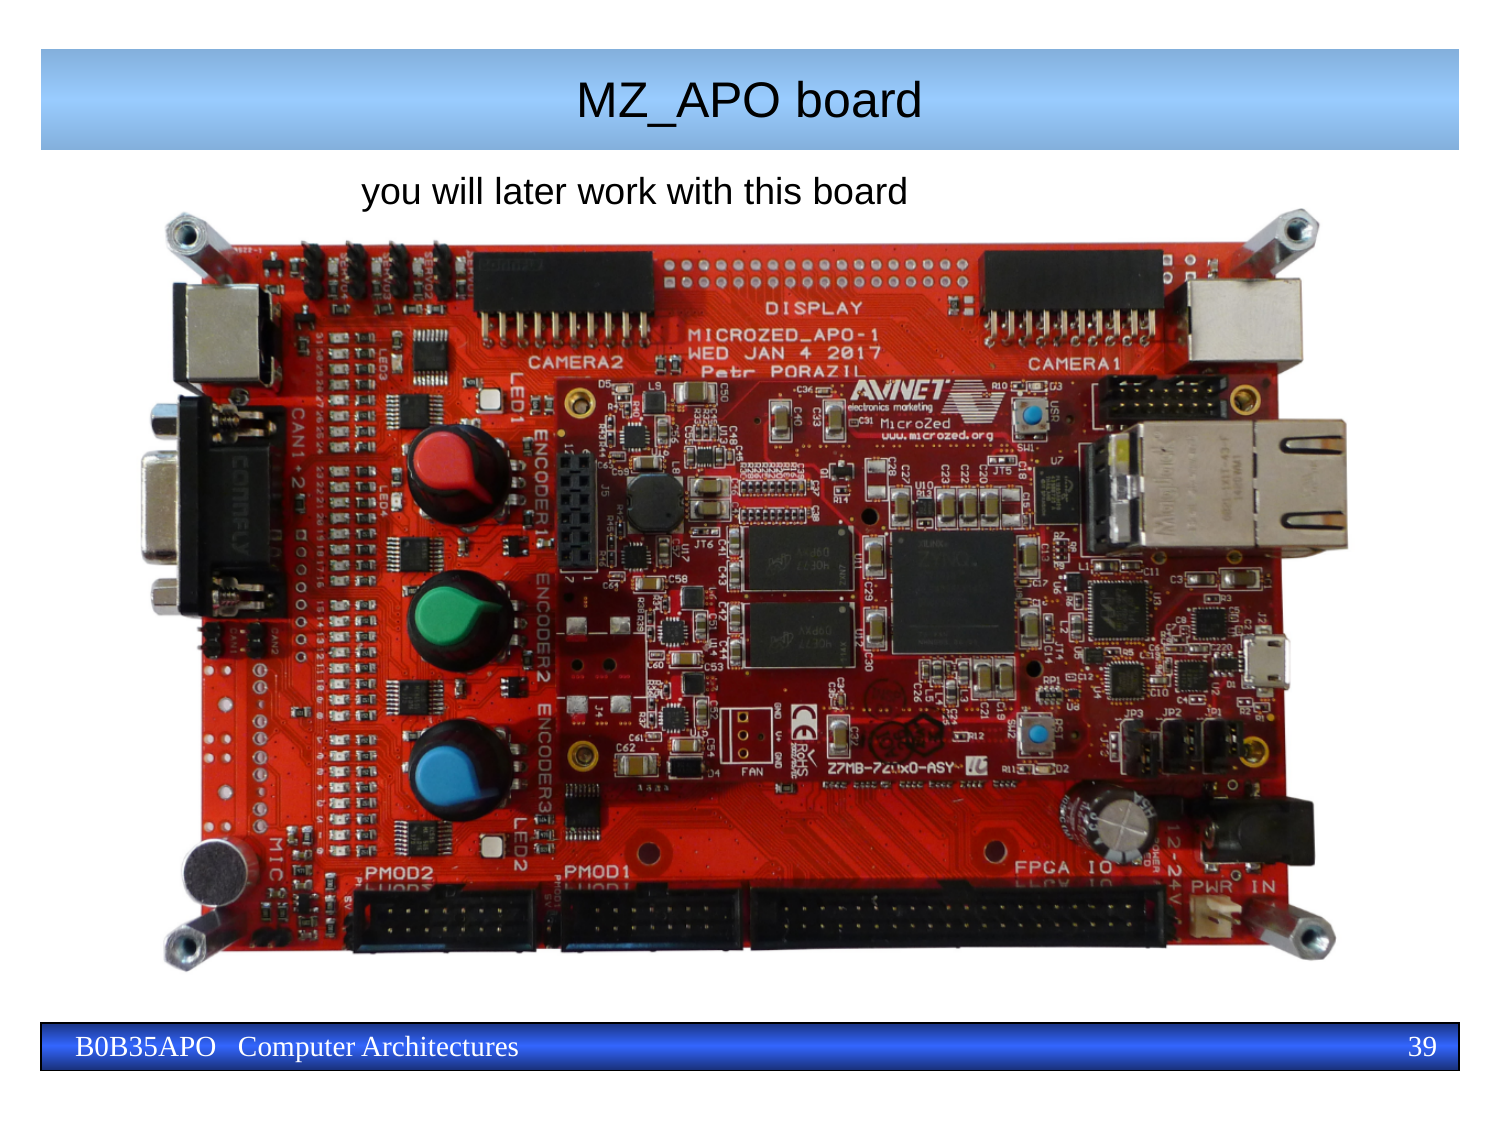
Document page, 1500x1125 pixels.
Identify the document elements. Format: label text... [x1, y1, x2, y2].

text_box you will later work with this board [346, 159, 924, 221]
picture [128, 207, 1360, 993]
title MZ_APO board [41, 49, 1459, 150]
